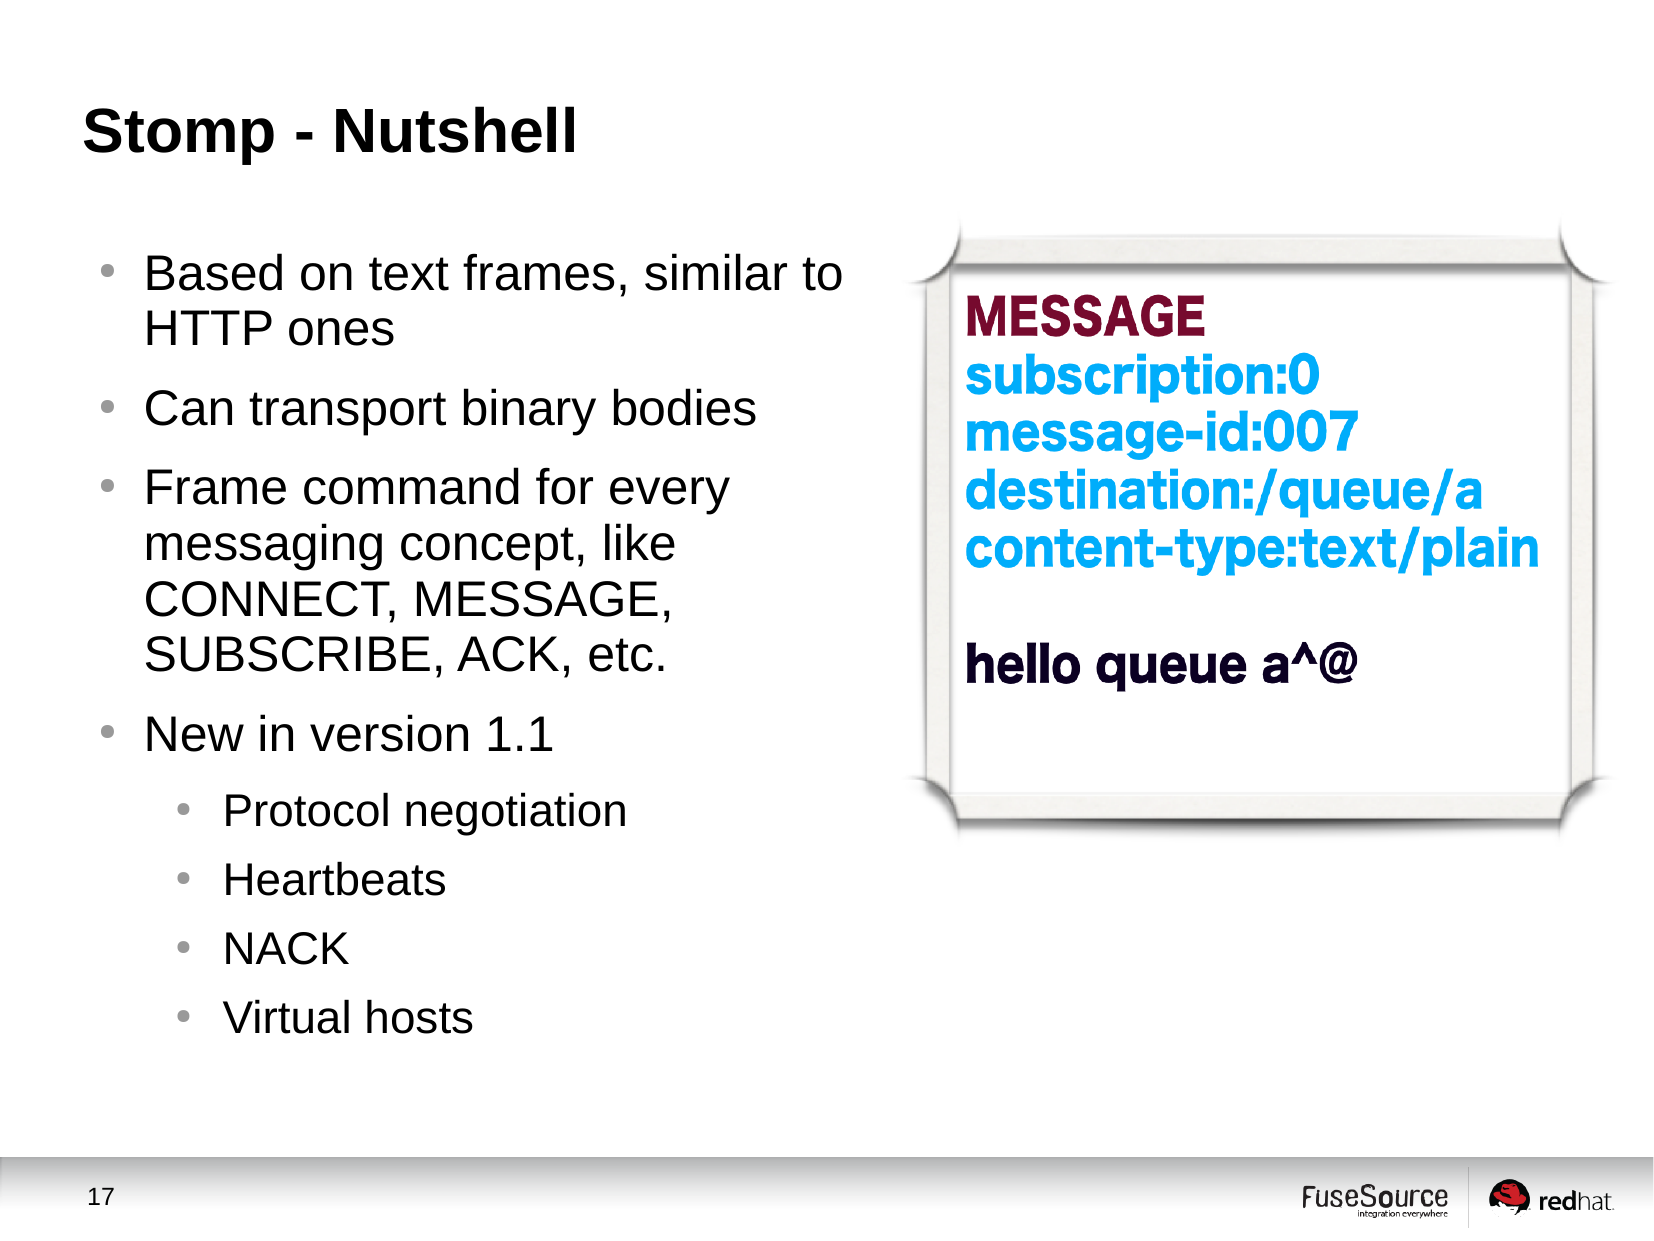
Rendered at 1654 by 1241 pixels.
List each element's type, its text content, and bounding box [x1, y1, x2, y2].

title Stomp - Nutshell [82, 37, 1571, 226]
picture [0, 1, 1654, 1241]
list Based on text frames, similar to HTTP ones Can transport binary bodies Frame command for every messaging concept, like CONNECT, MESSAGE, SUBSCRIBE, ACK, etc. New in version 1.1 Protocol negotiation Heartbeats NACK Virtual hosts [10, 244, 854, 1044]
